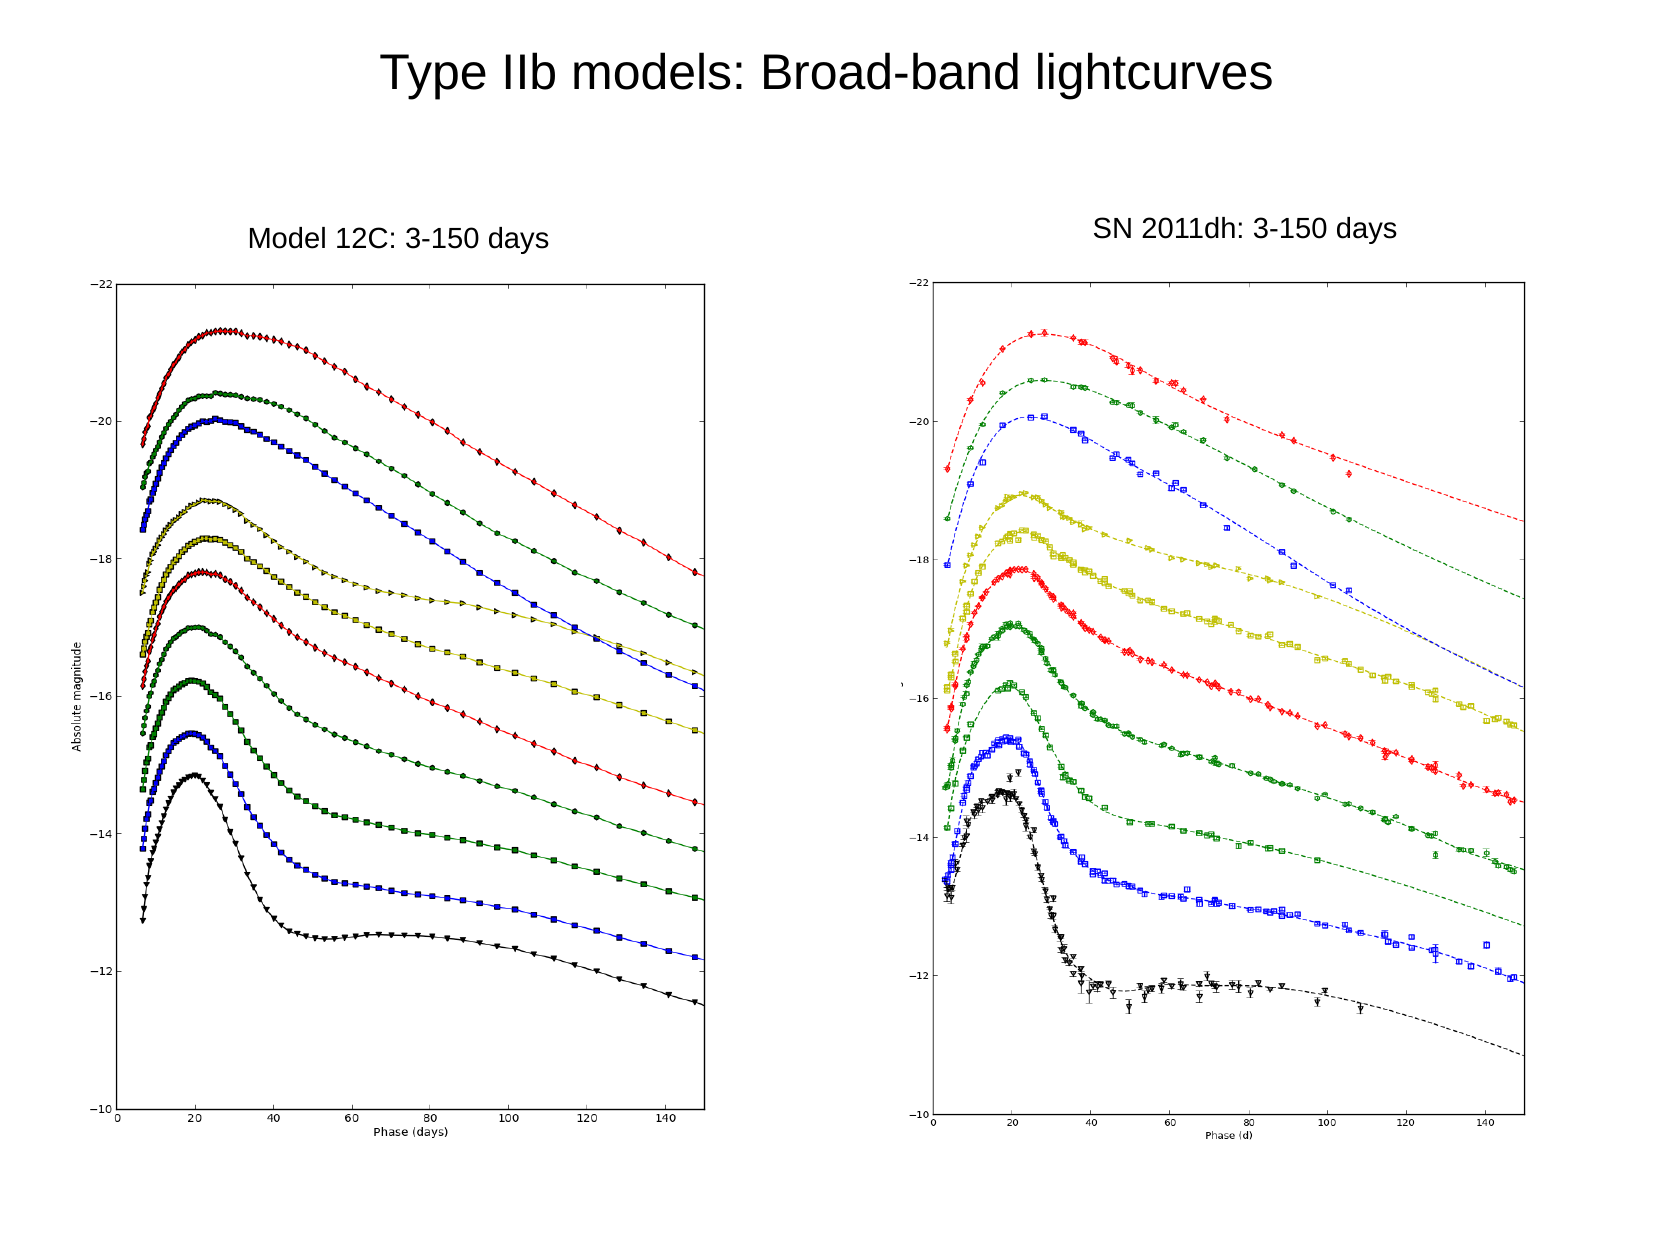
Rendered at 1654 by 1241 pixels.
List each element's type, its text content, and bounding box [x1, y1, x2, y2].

picture [50, 238, 719, 1161]
text_box Type IIb models: Broad-band lightcurves [364, 36, 1289, 108]
text_box Model 12C: 3-150 days [232, 214, 566, 263]
picture [901, 265, 1544, 1159]
text_box SN 2011dh: 3-150 days [1077, 204, 1416, 253]
